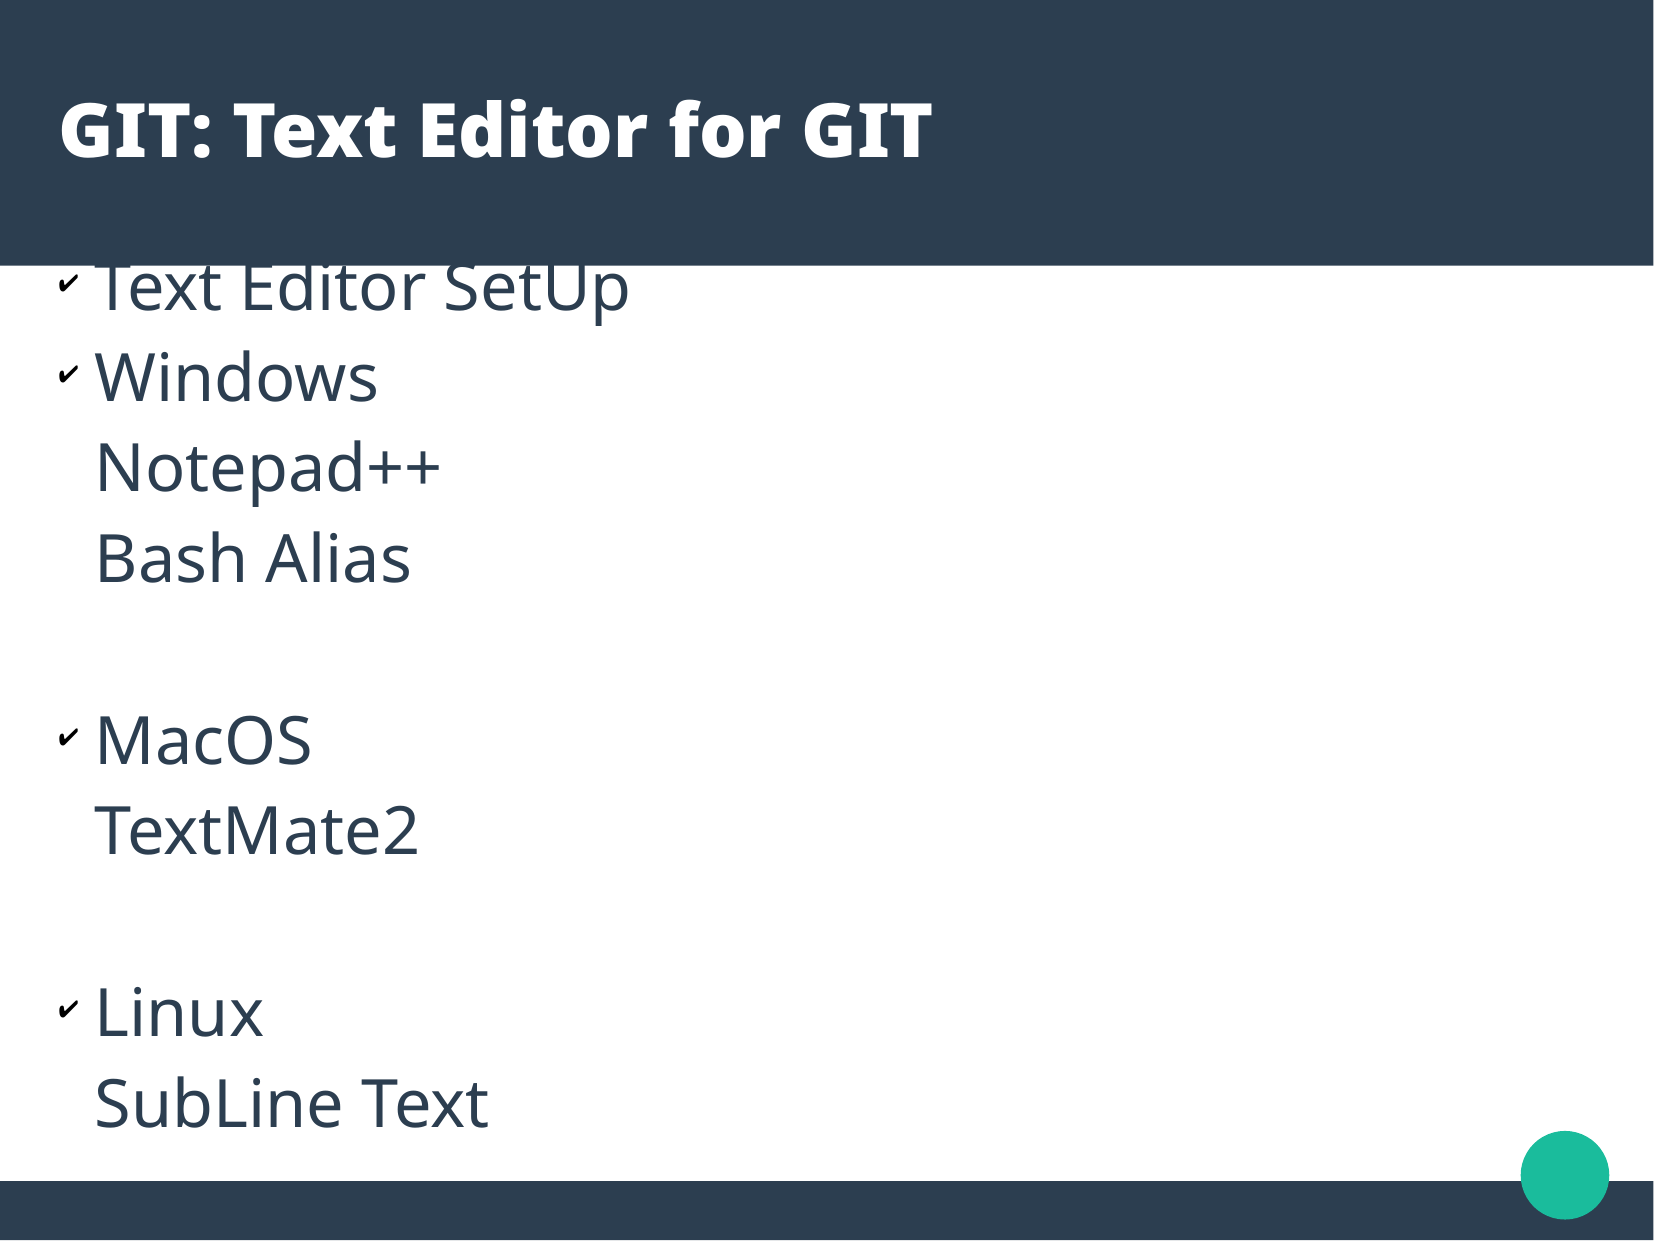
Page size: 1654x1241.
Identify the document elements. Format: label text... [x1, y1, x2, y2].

subtitle Text Editor SetUp Windows Notepad++ Bash Alias MacOS TextMate2 Linux SubLine Text [59, 271, 1595, 1205]
title GIT: Text Editor for GIT [59, 40, 1595, 216]
